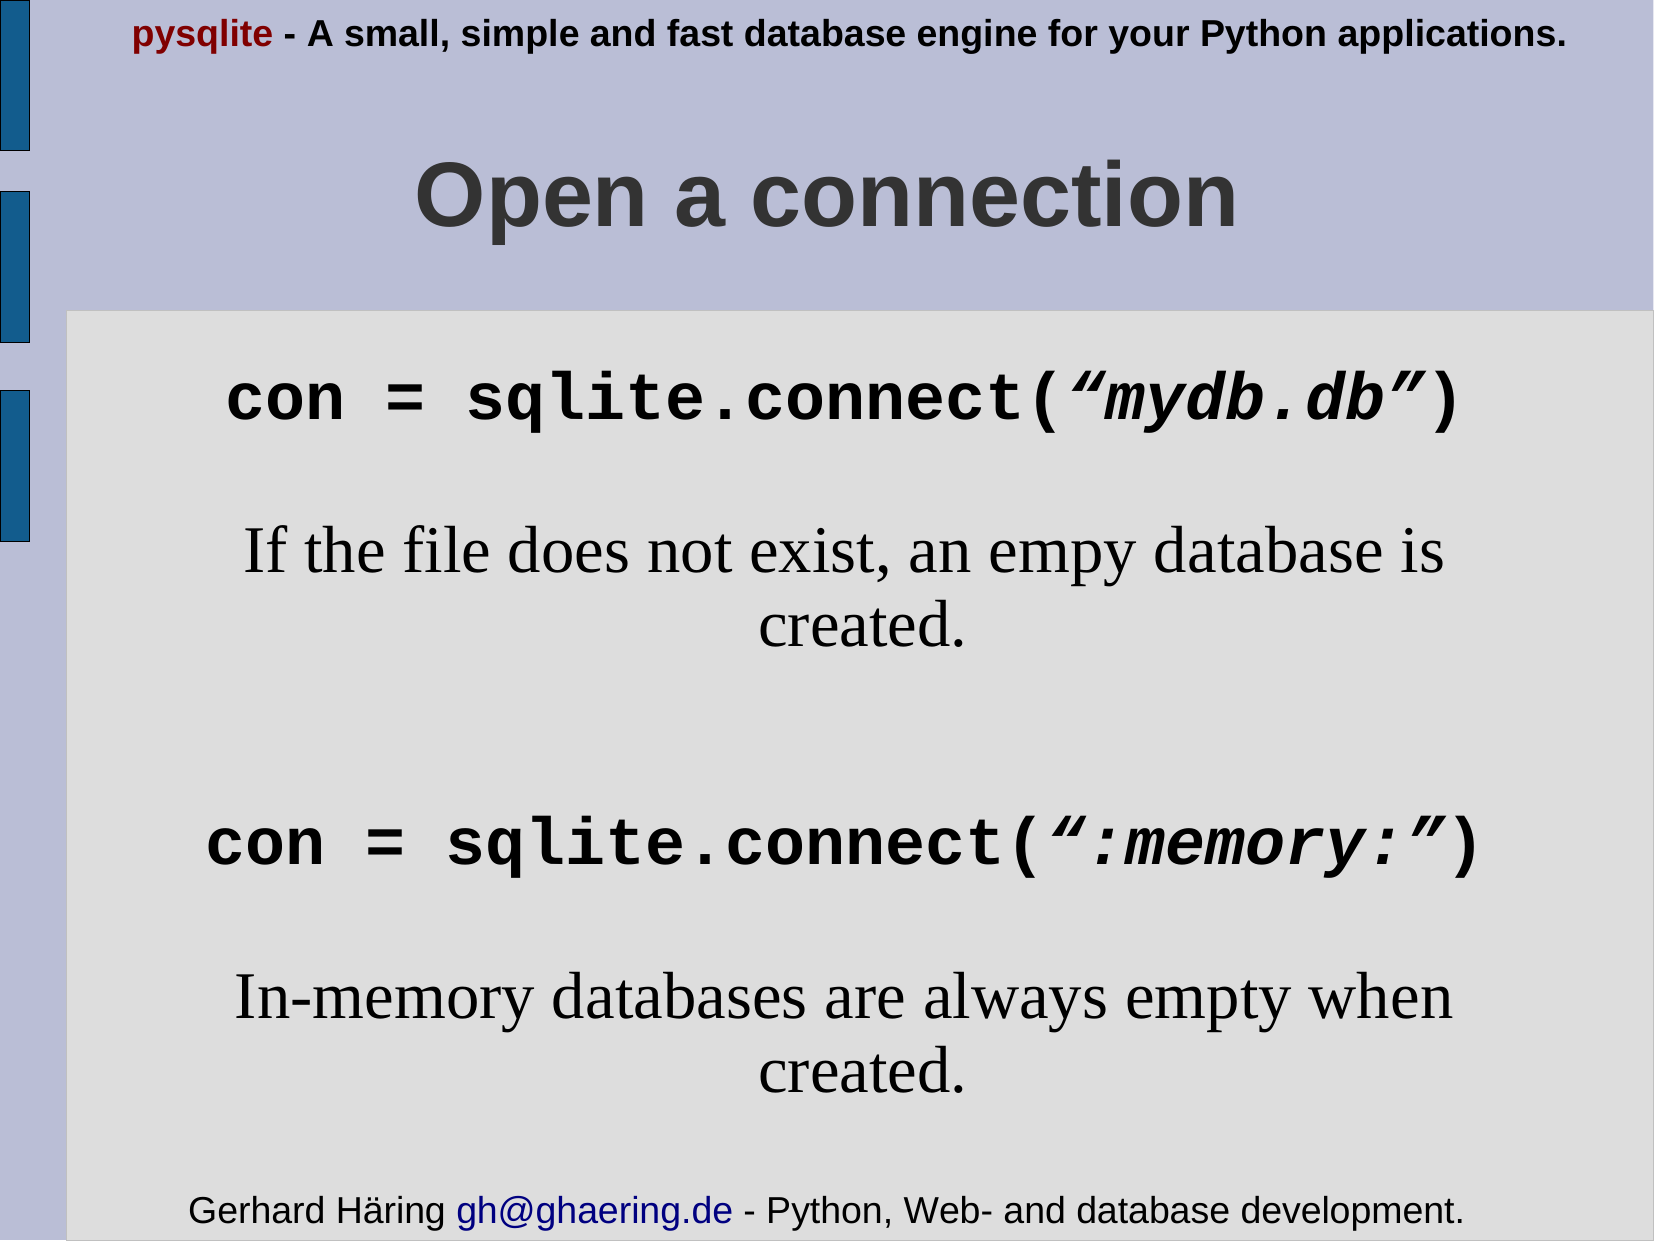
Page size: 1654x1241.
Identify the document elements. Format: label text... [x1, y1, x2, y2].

title Open a connection [121, 91, 1534, 299]
subtitle con = sqlite.connect(“mydb.db”) If the file does not exist, an empy database is created. con = sqlite.connect(“:memory:”) In-memory databases are always empty when created. [121, 344, 1534, 1127]
